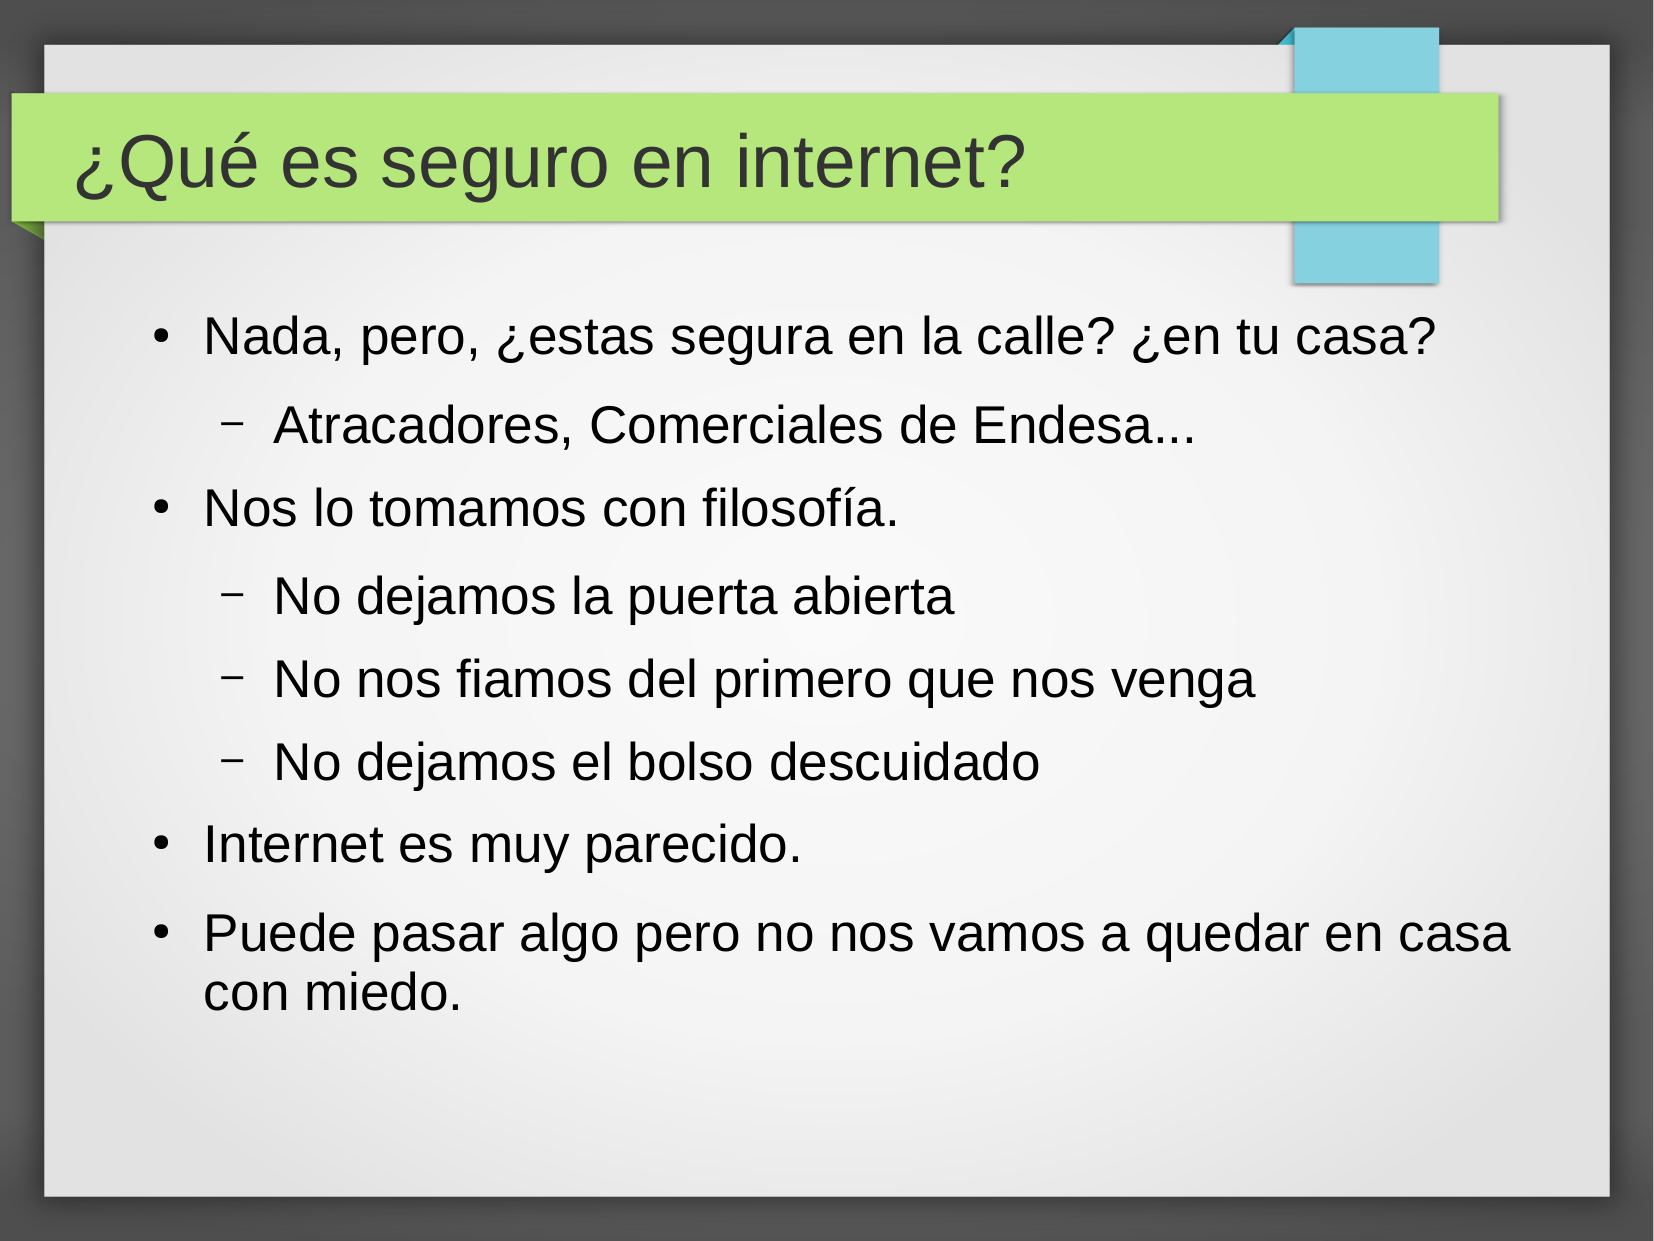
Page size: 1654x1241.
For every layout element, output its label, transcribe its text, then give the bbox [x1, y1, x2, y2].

list Nada, pero, ¿estas segura en la calle? ¿en tu casa? Atracadores, Comerciales de Endesa... Nos lo tomamos con filosofía. No dejamos la puerta abierta No nos fiamos del primero que nos venga No dejamos el bolso descuidado Internet es muy parecido. Puede pasar algo pero no nos vamos a quedar en casa con miedo. [134, 306, 1519, 1027]
picture [0, 0, 1654, 1241]
title ¿Qué es seguro en internet? [72, 58, 1562, 266]
